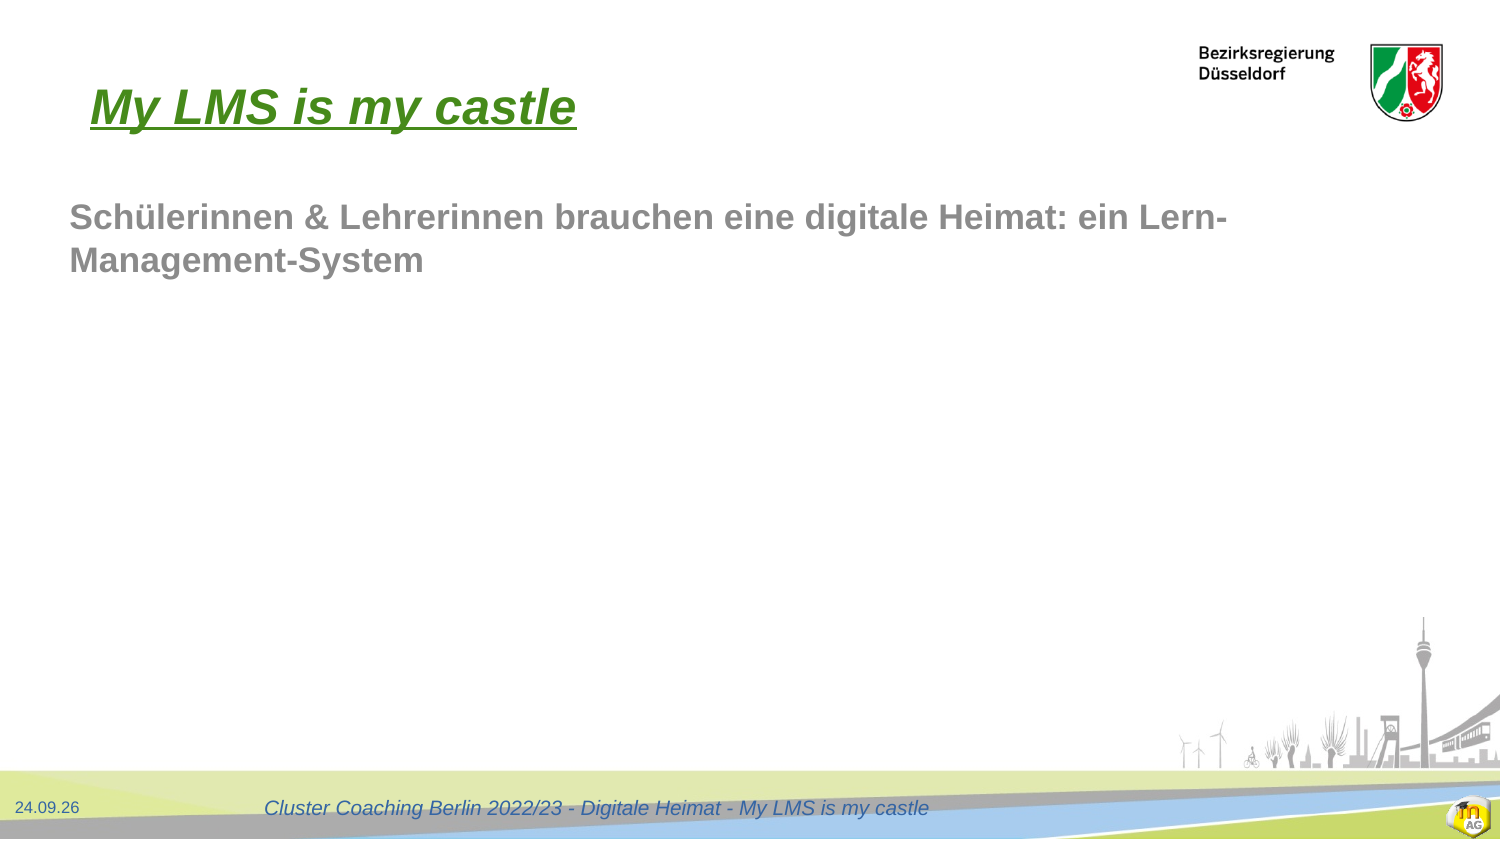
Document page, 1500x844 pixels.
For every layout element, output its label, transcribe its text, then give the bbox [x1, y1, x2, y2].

picture [0, 617, 1500, 839]
picture [1198, 43, 1443, 122]
text_box Schülerinnen & Lehrerinnen brauchen eine digitale Heimat: ein Lern-Management-System [54, 141, 1388, 662]
title My LMS is my castle [75, 33, 1176, 141]
